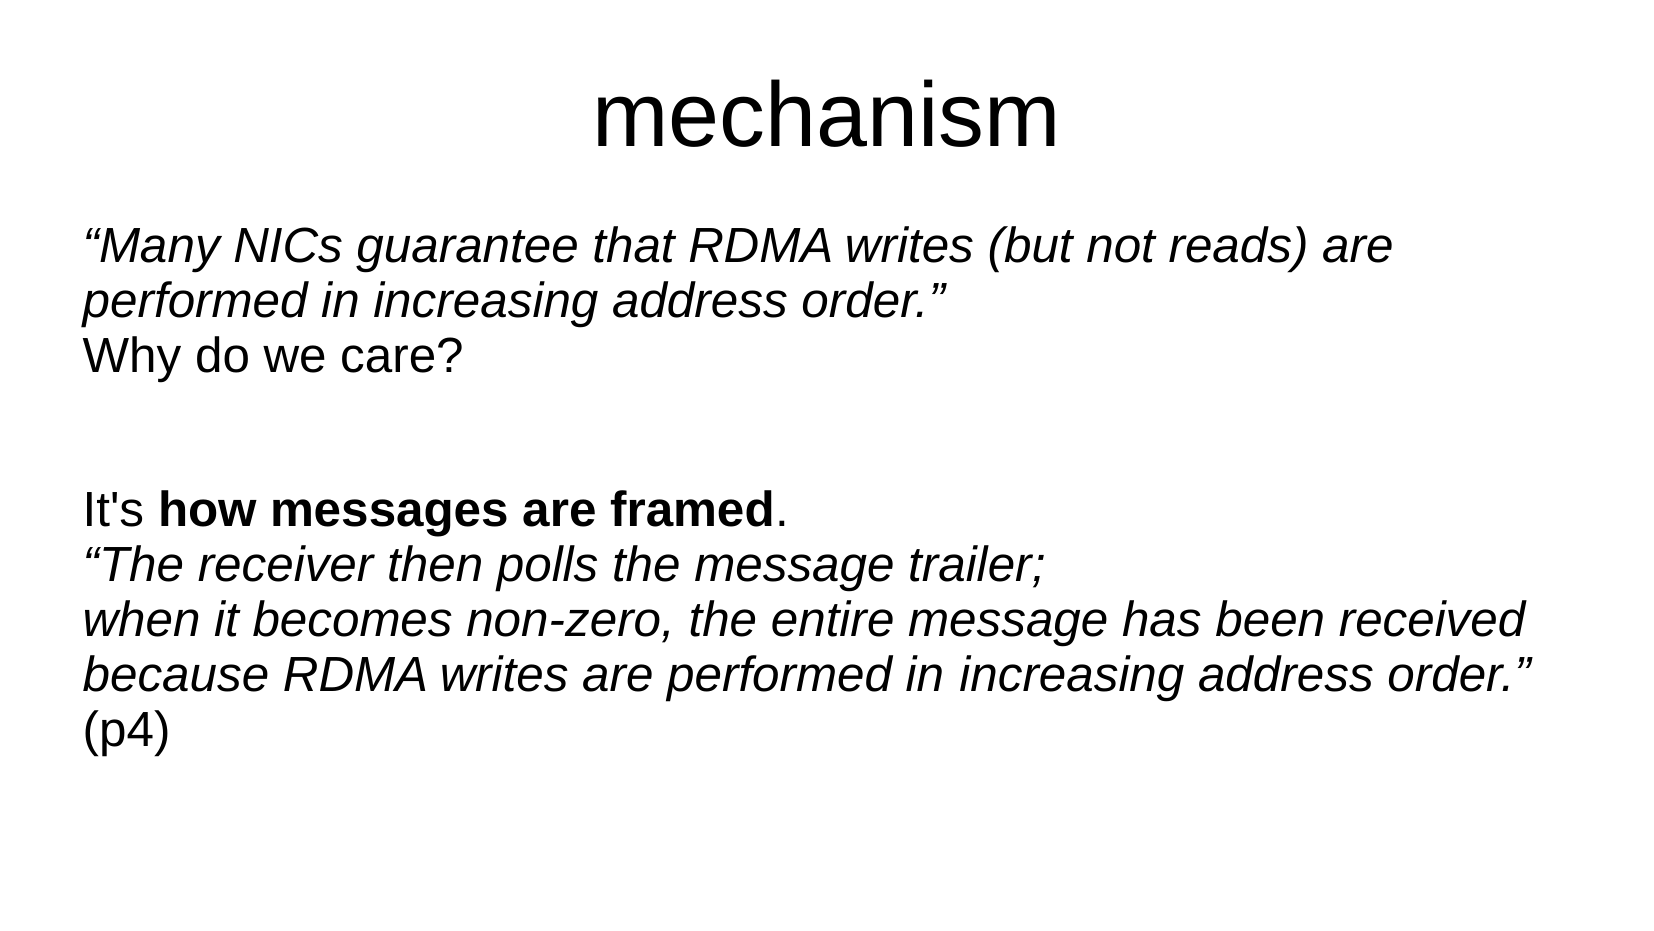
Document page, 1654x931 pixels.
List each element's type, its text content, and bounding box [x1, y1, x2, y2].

list “Many NICs guarantee that RDMA writes (but not reads) are performed in increasing address order.” Why do we care? It's how messages are framed. “The receiver then polls the message trailer; when it becomes non-zero, the entire message has been received because RDMA writes are performed in increasing address order.” (p4) [82, 217, 1571, 758]
title mechanism [82, 37, 1571, 193]
